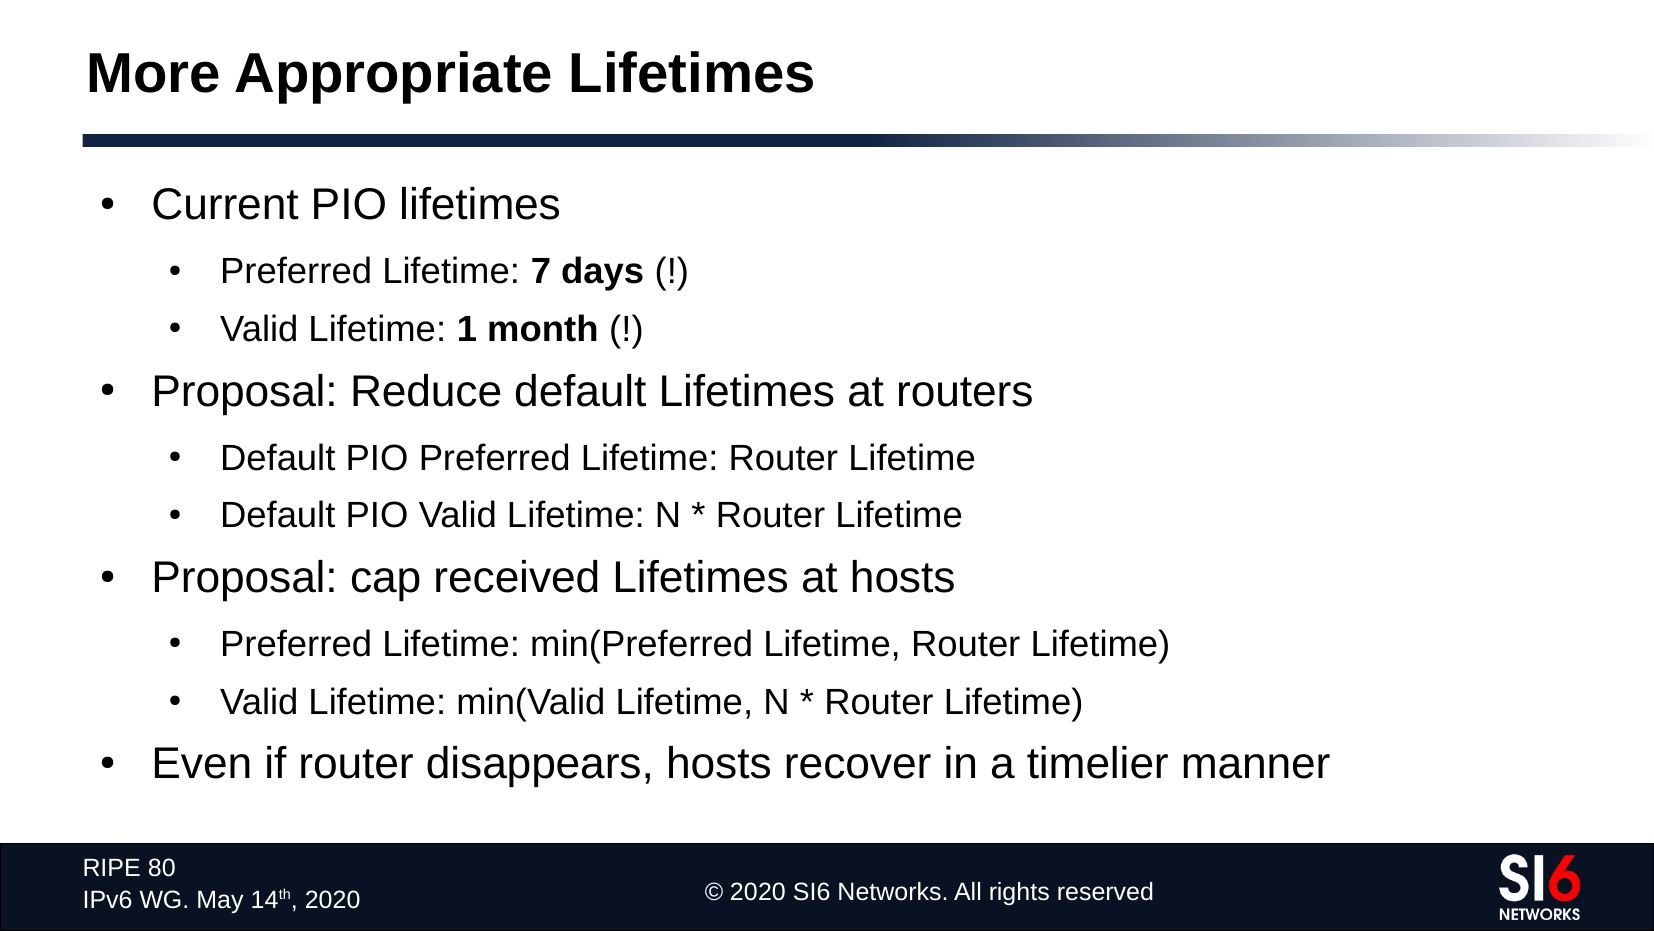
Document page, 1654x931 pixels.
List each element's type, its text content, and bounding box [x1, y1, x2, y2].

title More Appropriate Lifetimes [86, 22, 1575, 124]
list Current PIO lifetimes Preferred Lifetime: 7 days (!) Valid Lifetime: 1 month (!) Proposal: Reduce default Lifetimes at routers Default PIO Preferred Lifetime: Router Lifetime Default PIO Valid Lifetime: N * Router Lifetime Proposal: cap received Lifetimes at hosts Preferred Lifetime: min(Preferred Lifetime, Router Lifetime) Valid Lifetime: min(Valid Lifetime, N * Router Lifetime) Even if router disappears, hosts recover in a timelier manner [82, 179, 1571, 794]
picture [1499, 854, 1580, 920]
